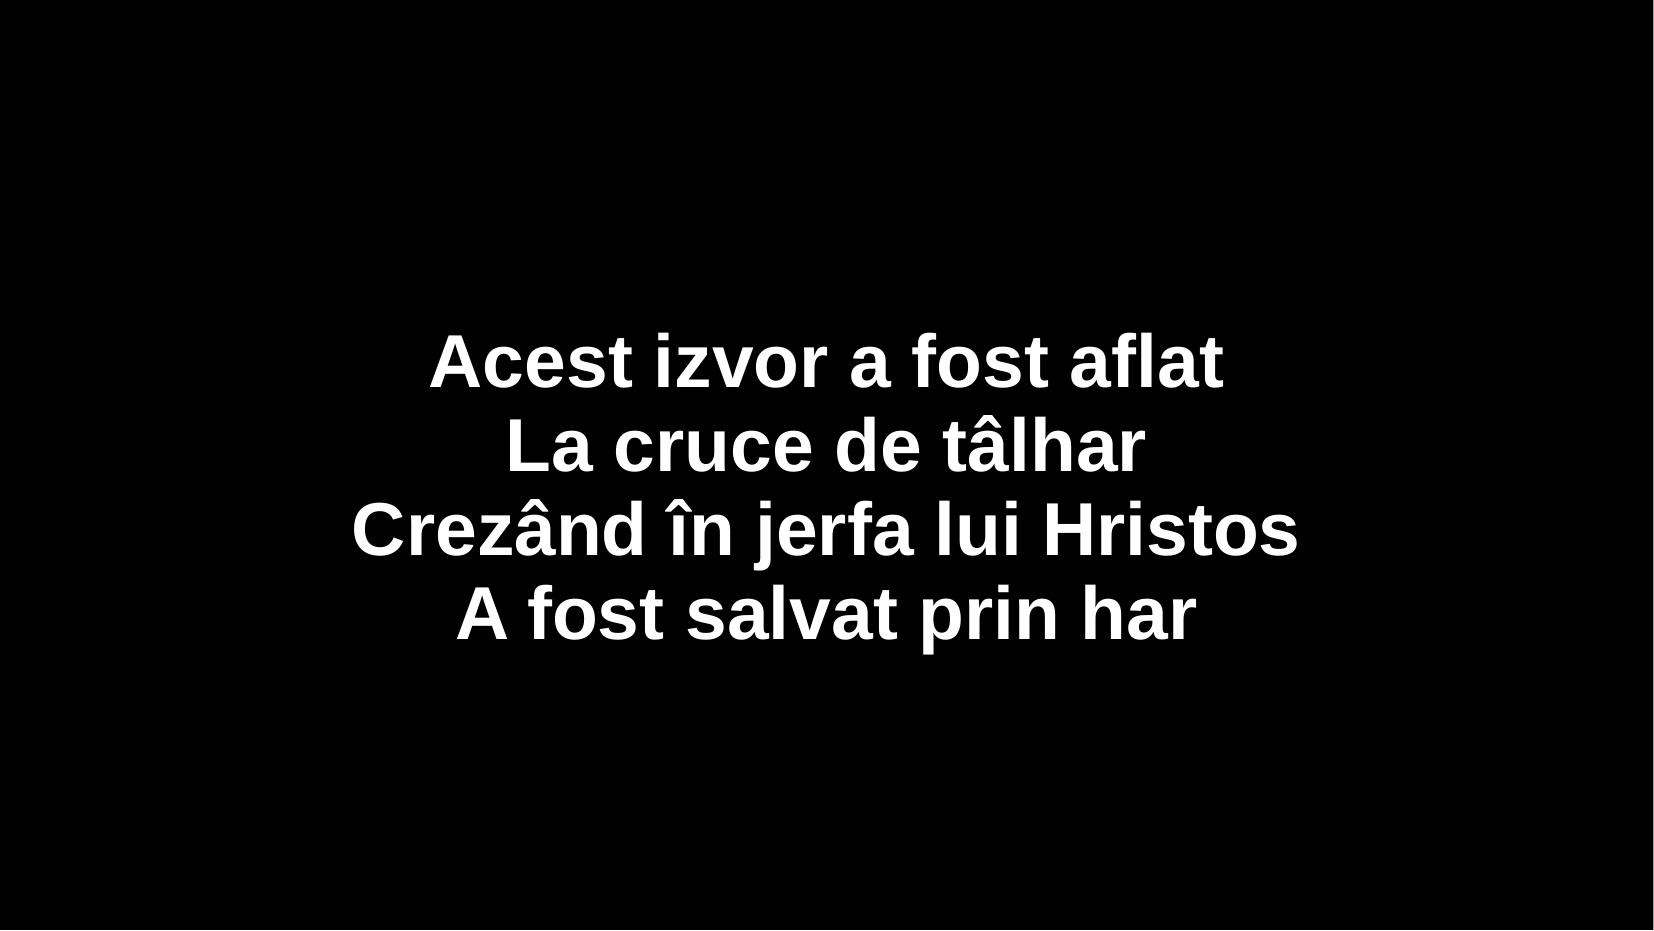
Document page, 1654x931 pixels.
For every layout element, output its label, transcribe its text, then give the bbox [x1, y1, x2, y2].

text_box Acest izvor a fost aflat La cruce de tâlhar Crezând în jerfa lui Hristos A fost salvat prin har [82, 109, 1571, 866]
